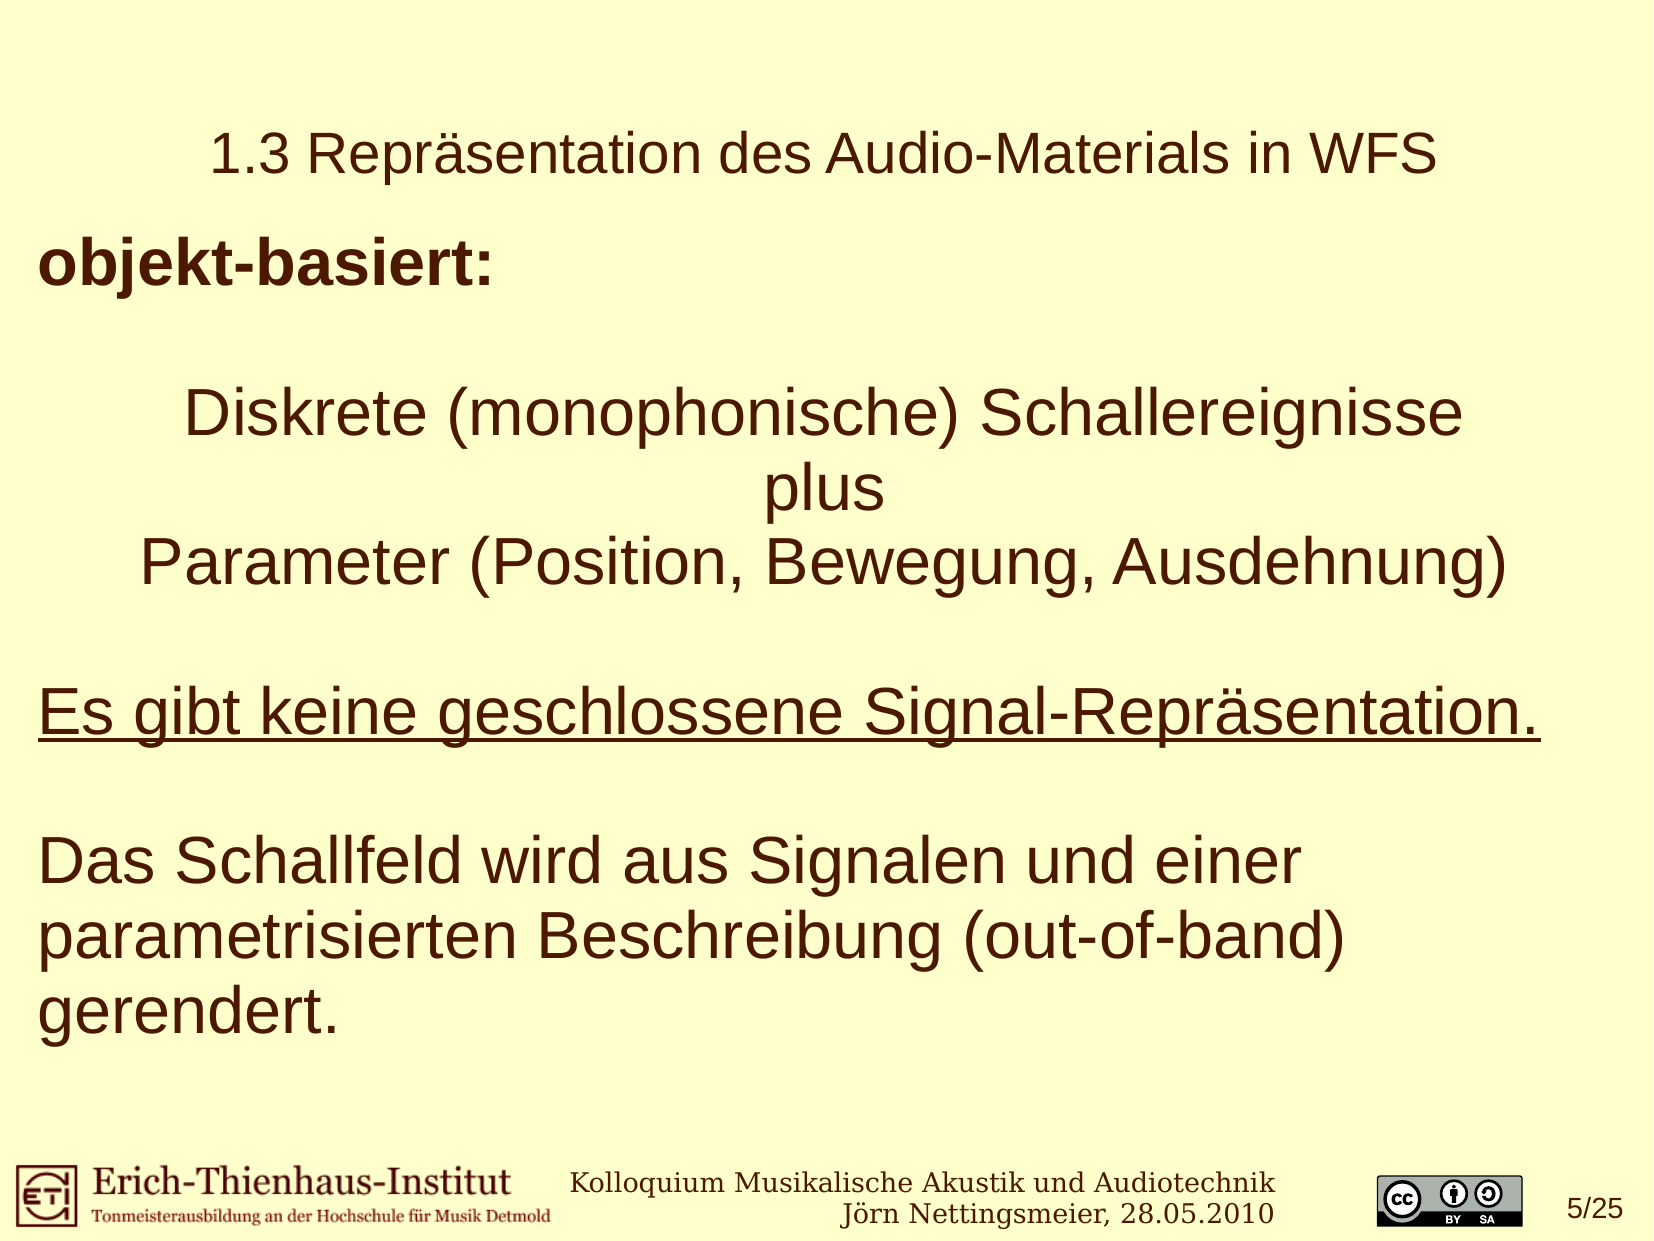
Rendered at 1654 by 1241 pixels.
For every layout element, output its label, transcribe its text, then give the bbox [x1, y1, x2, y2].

title 1.3 Repräsentation des Audio-Materials in WFS [37, 49, 1612, 225]
subtitle objekt-basiert: Diskrete (monophonische) Schallereignisse plus Parameter (Position, Bewegung, Ausdehnung) Es gibt keine geschlossene Signal-Repräsentation. Das Schallfeld wird aus Signalen und einer parametrisierten Beschreibung (out-of-band) gerendert. [37, 225, 1612, 1198]
